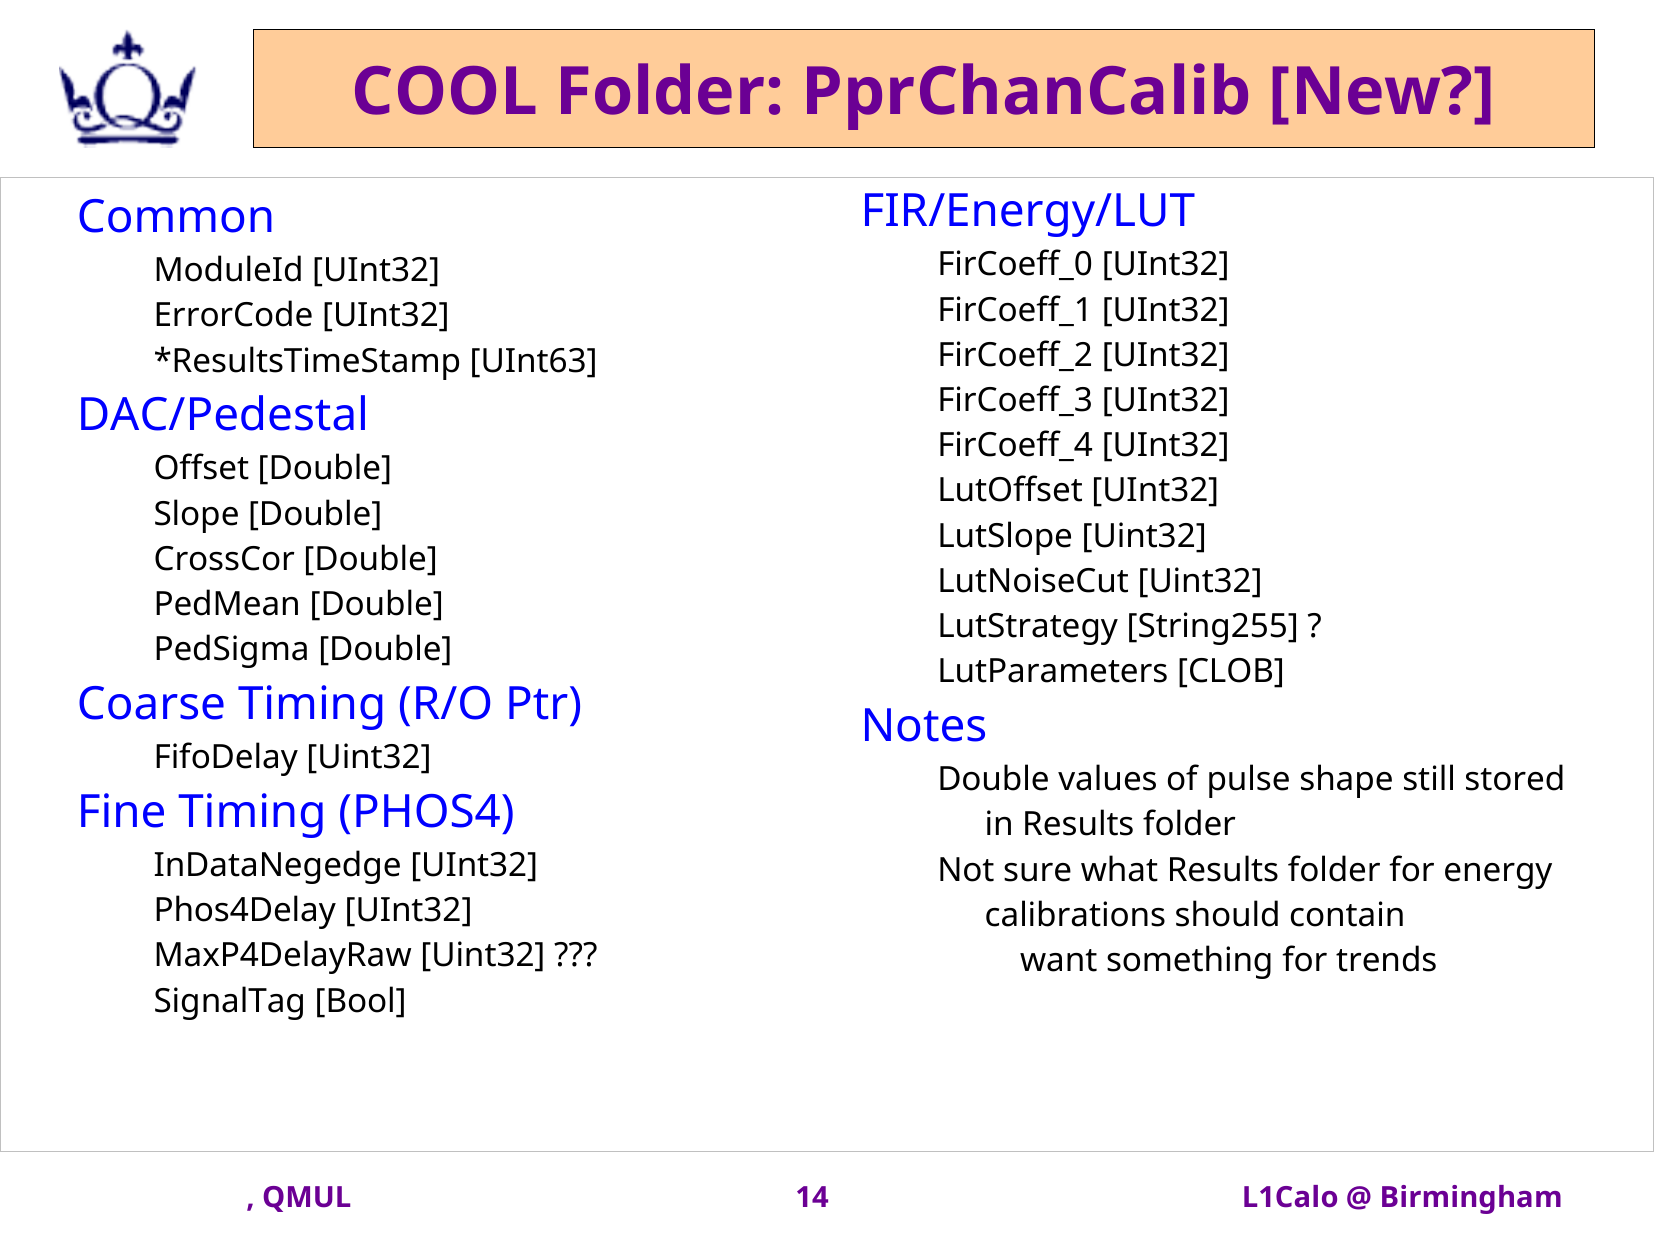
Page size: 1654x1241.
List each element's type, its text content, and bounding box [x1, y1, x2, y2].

list Common ModuleId [UInt32] ErrorCode [UInt32] *ResultsTimeStamp [UInt63] DAC/Pedestal Offset [Double] Slope [Double] CrossCor [Double] PedMean [Double] PedSigma [Double] Coarse Timing (R/O Ptr) FifoDelay [Uint32] Fine Timing (PHOS4) InDataNegedge [UInt32] Phos4Delay [UInt32] MaxP4DelayRaw [Uint32] ??? SignalTag [Bool] [59, 183, 809, 1103]
title COOL Folder: PprChanCalib [New?] [253, 29, 1595, 148]
list FIR/Energy/LUT FirCoeff_0 [UInt32] FirCoeff_1 [UInt32] FirCoeff_2 [UInt32] FirCoeff_3 [UInt32] FirCoeff_4 [UInt32] LutOffset [UInt32] LutSlope [Uint32] LutNoiseCut [Uint32] LutStrategy [String255] ? LutParameters [CLOB] Notes Double values of pulse shape still stored in Results folder Not sure what Results folder for energy calibrations should contain want something for trends [842, 177, 1593, 1098]
picture [59, 29, 200, 148]
